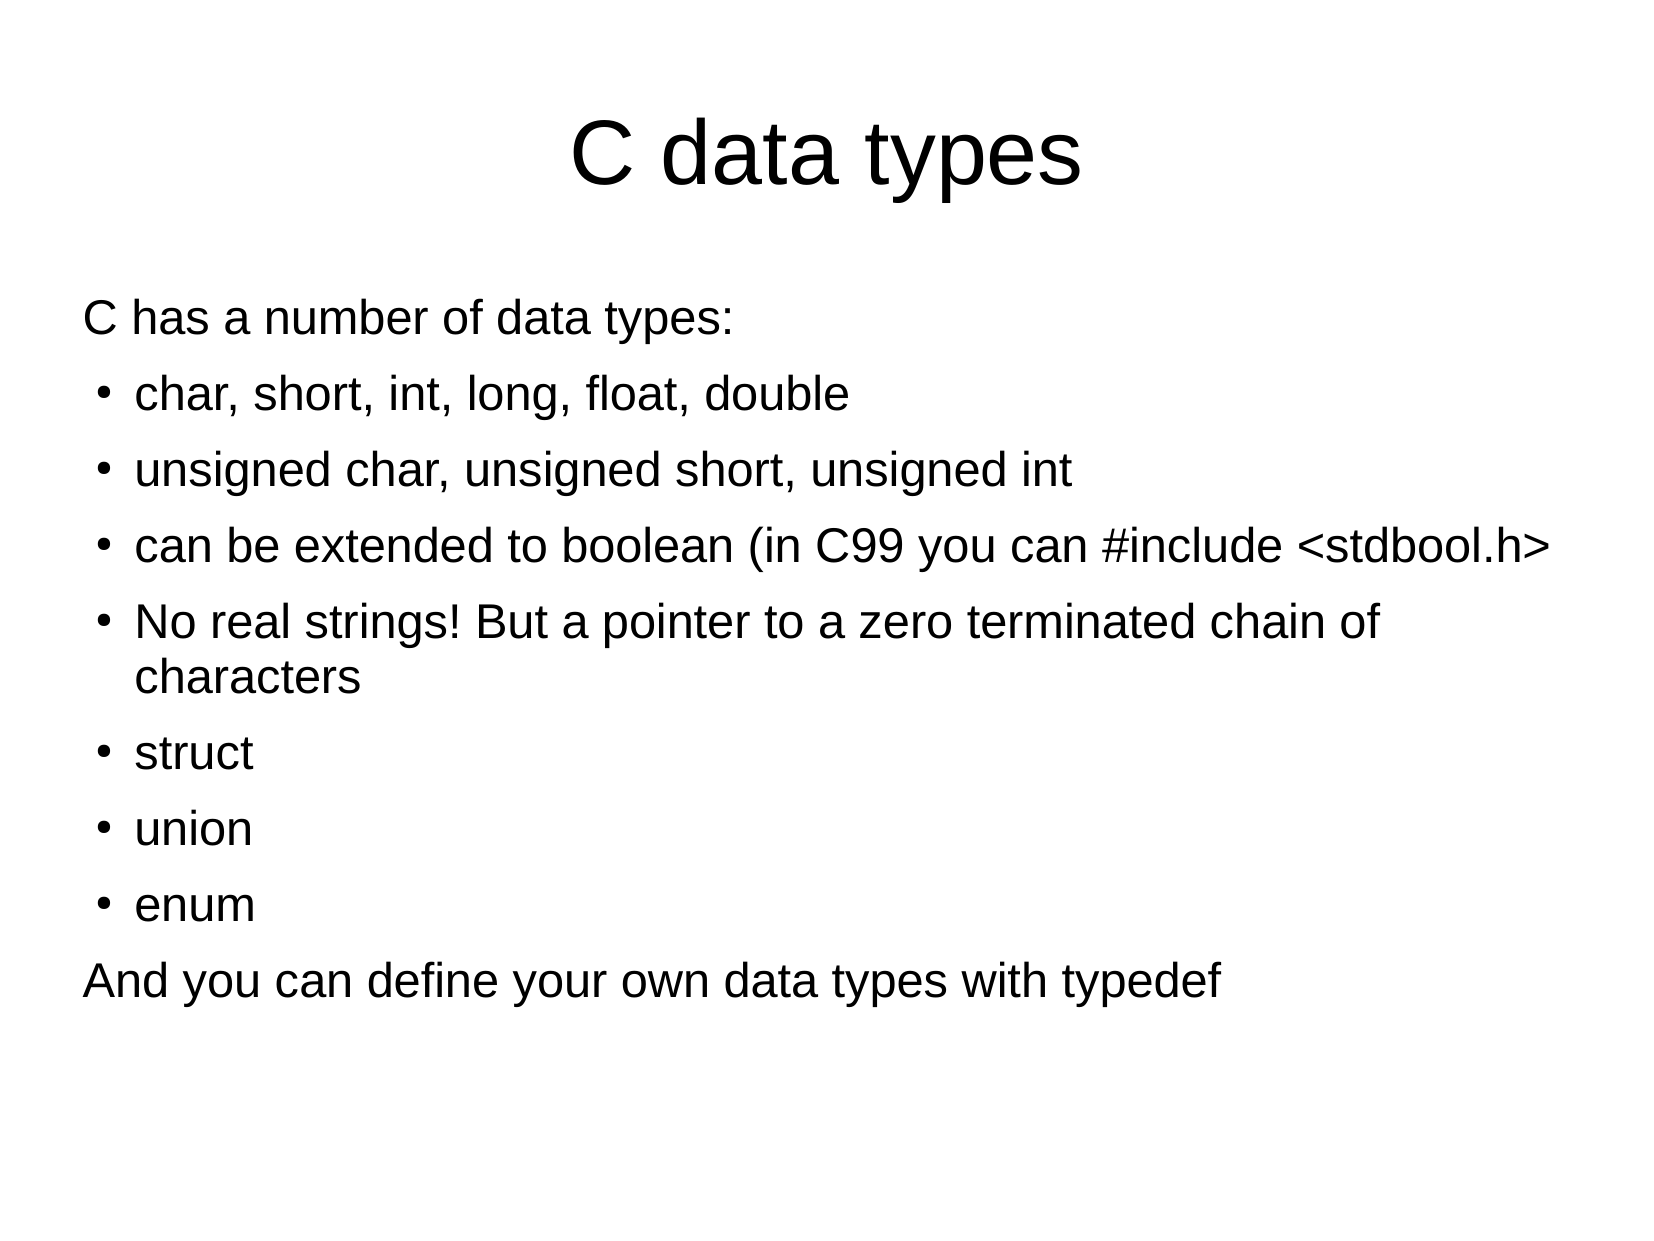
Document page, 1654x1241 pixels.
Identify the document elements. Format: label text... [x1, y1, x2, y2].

title C data types [82, 49, 1571, 257]
list C has a number of data types: char, short, int, long, float, double unsigned char, unsigned short, unsigned int can be extended to boolean (in C99 you can #include <stdbool.h> No real strings! But a pointer to a zero terminated chain of characters struct union enum And you can define your own data types with typedef [82, 290, 1571, 1010]
